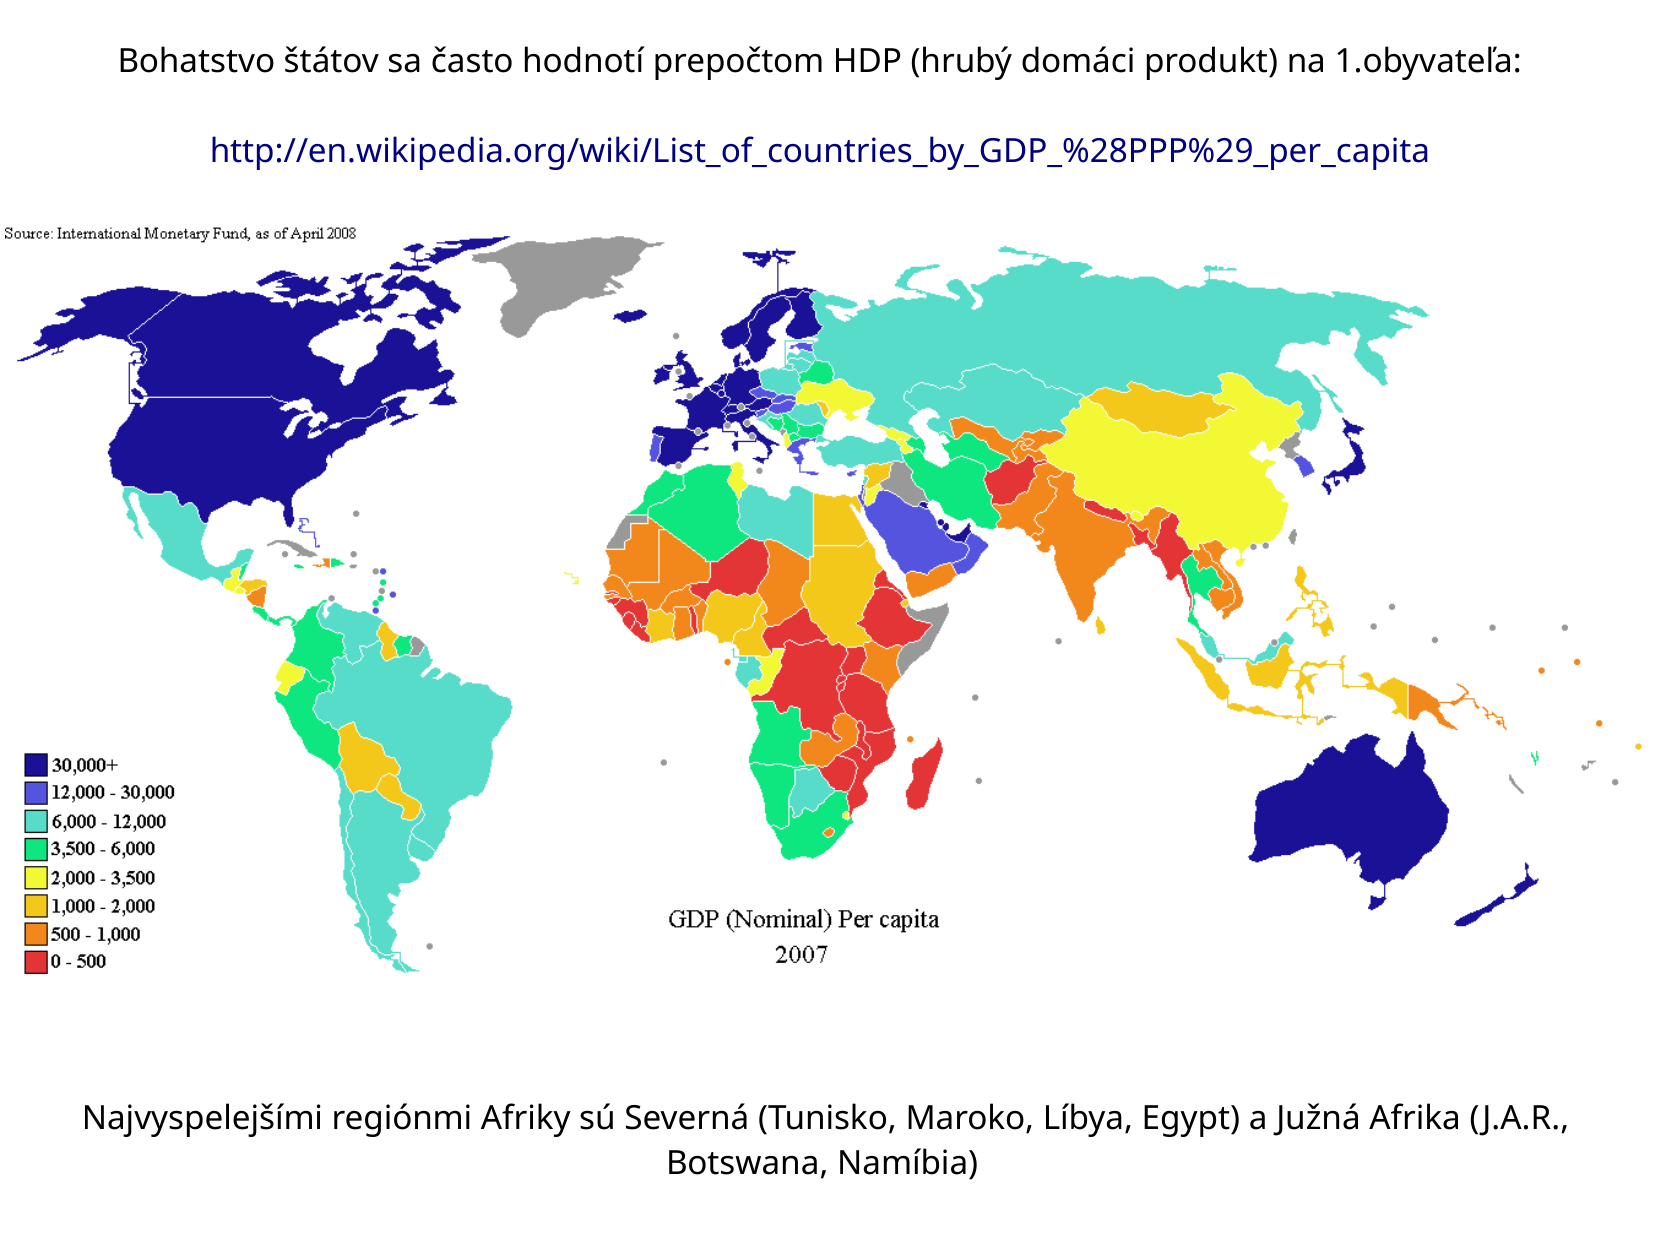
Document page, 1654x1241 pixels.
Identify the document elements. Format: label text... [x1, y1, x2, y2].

text_box Najvyspelejšími regiónmi Afriky sú Severná (Tunisko, Maroko, Líbya, Egypt) a Južná Afrika (J.A.R., Botswana, Namíbia) [35, 1086, 1619, 1179]
text_box Bohatstvo štátov sa často hodnotí prepočtom HDP (hrubý domáci produkt) na 1.obyvateľa: http://en.wikipedia.org/wiki/List_of_countries_by_GDP_%28PPP%29_per_capita [29, 29, 1613, 160]
picture [5, 224, 1654, 990]
